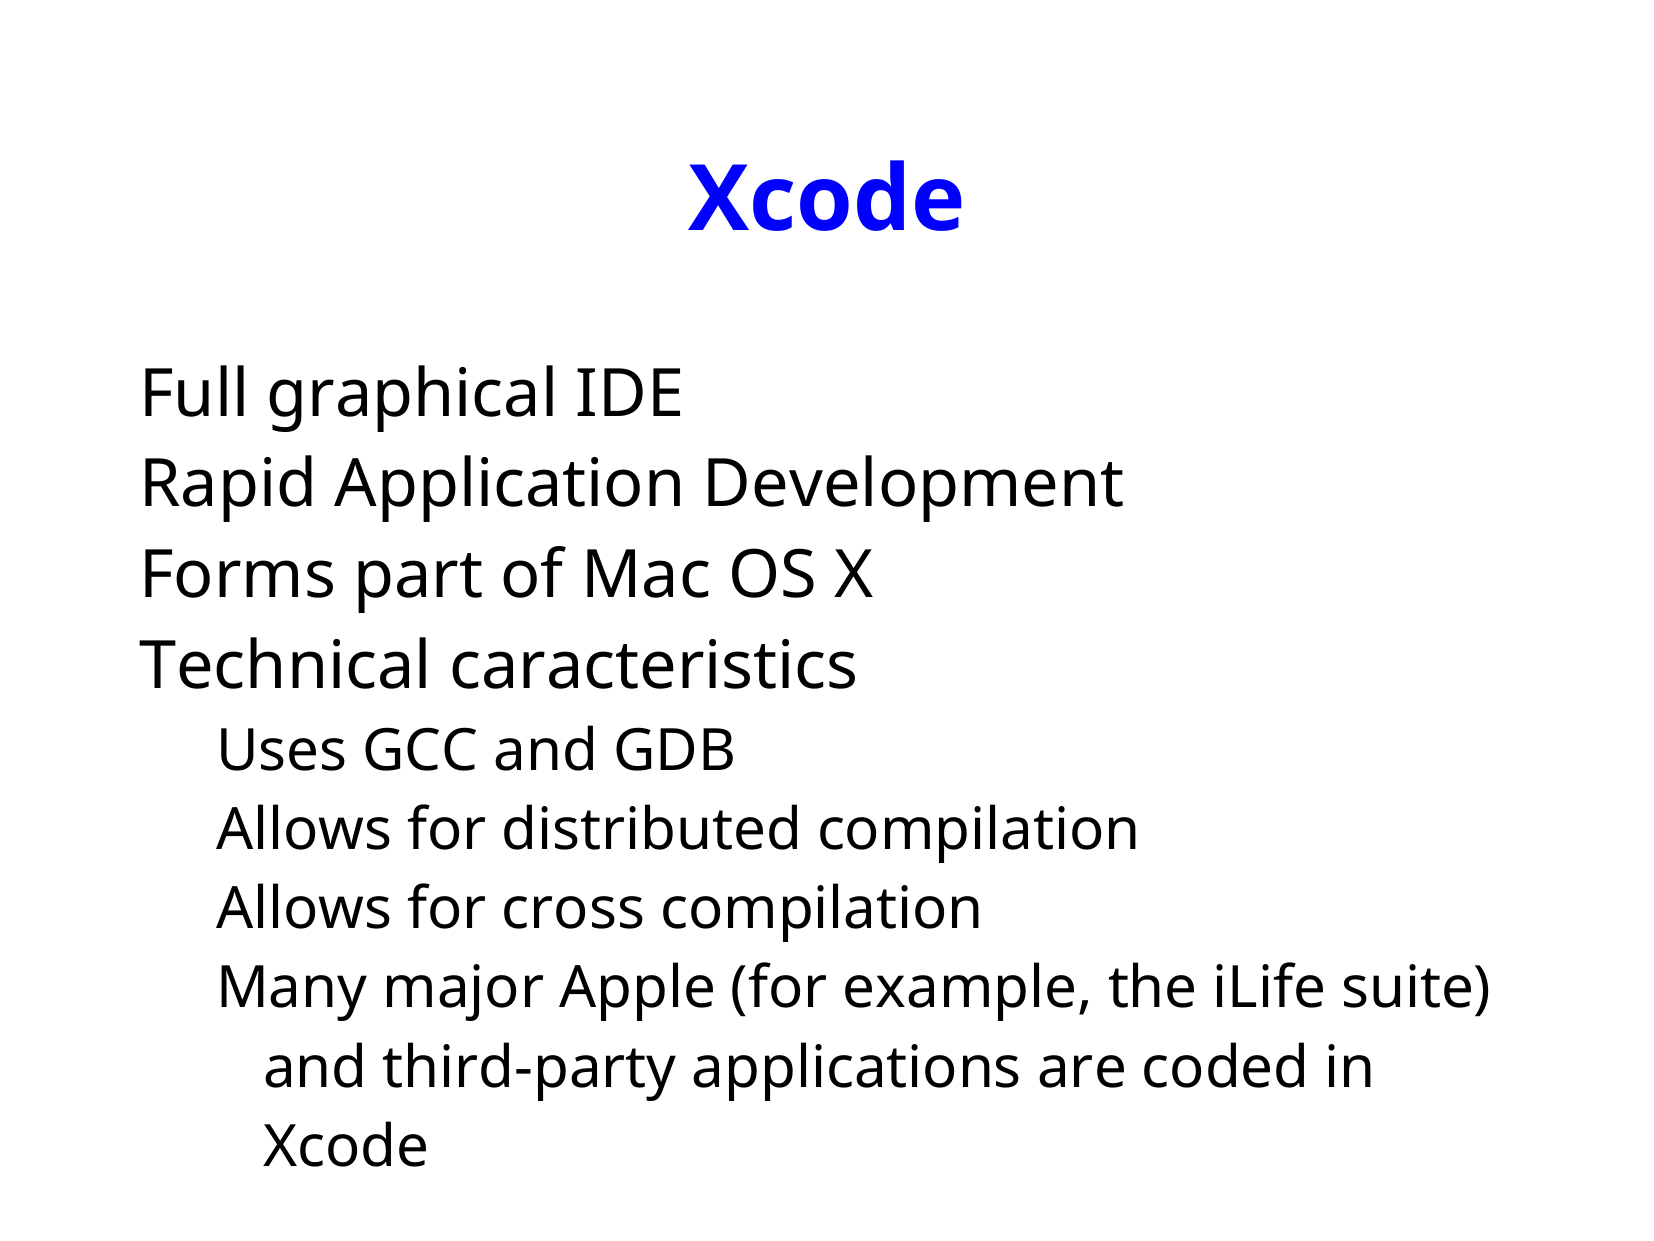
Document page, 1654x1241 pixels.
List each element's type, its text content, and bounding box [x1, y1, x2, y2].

list Full graphical IDE Rapid Application Development Forms part of Mac OS X Technical caracteristics Uses GCC and GDB Allows for distributed compilation Allows for cross compilation Many major Apple (for example, the iLife suite) and third-party applications are coded in Xcode [121, 344, 1534, 1127]
title Xcode [121, 91, 1534, 299]
